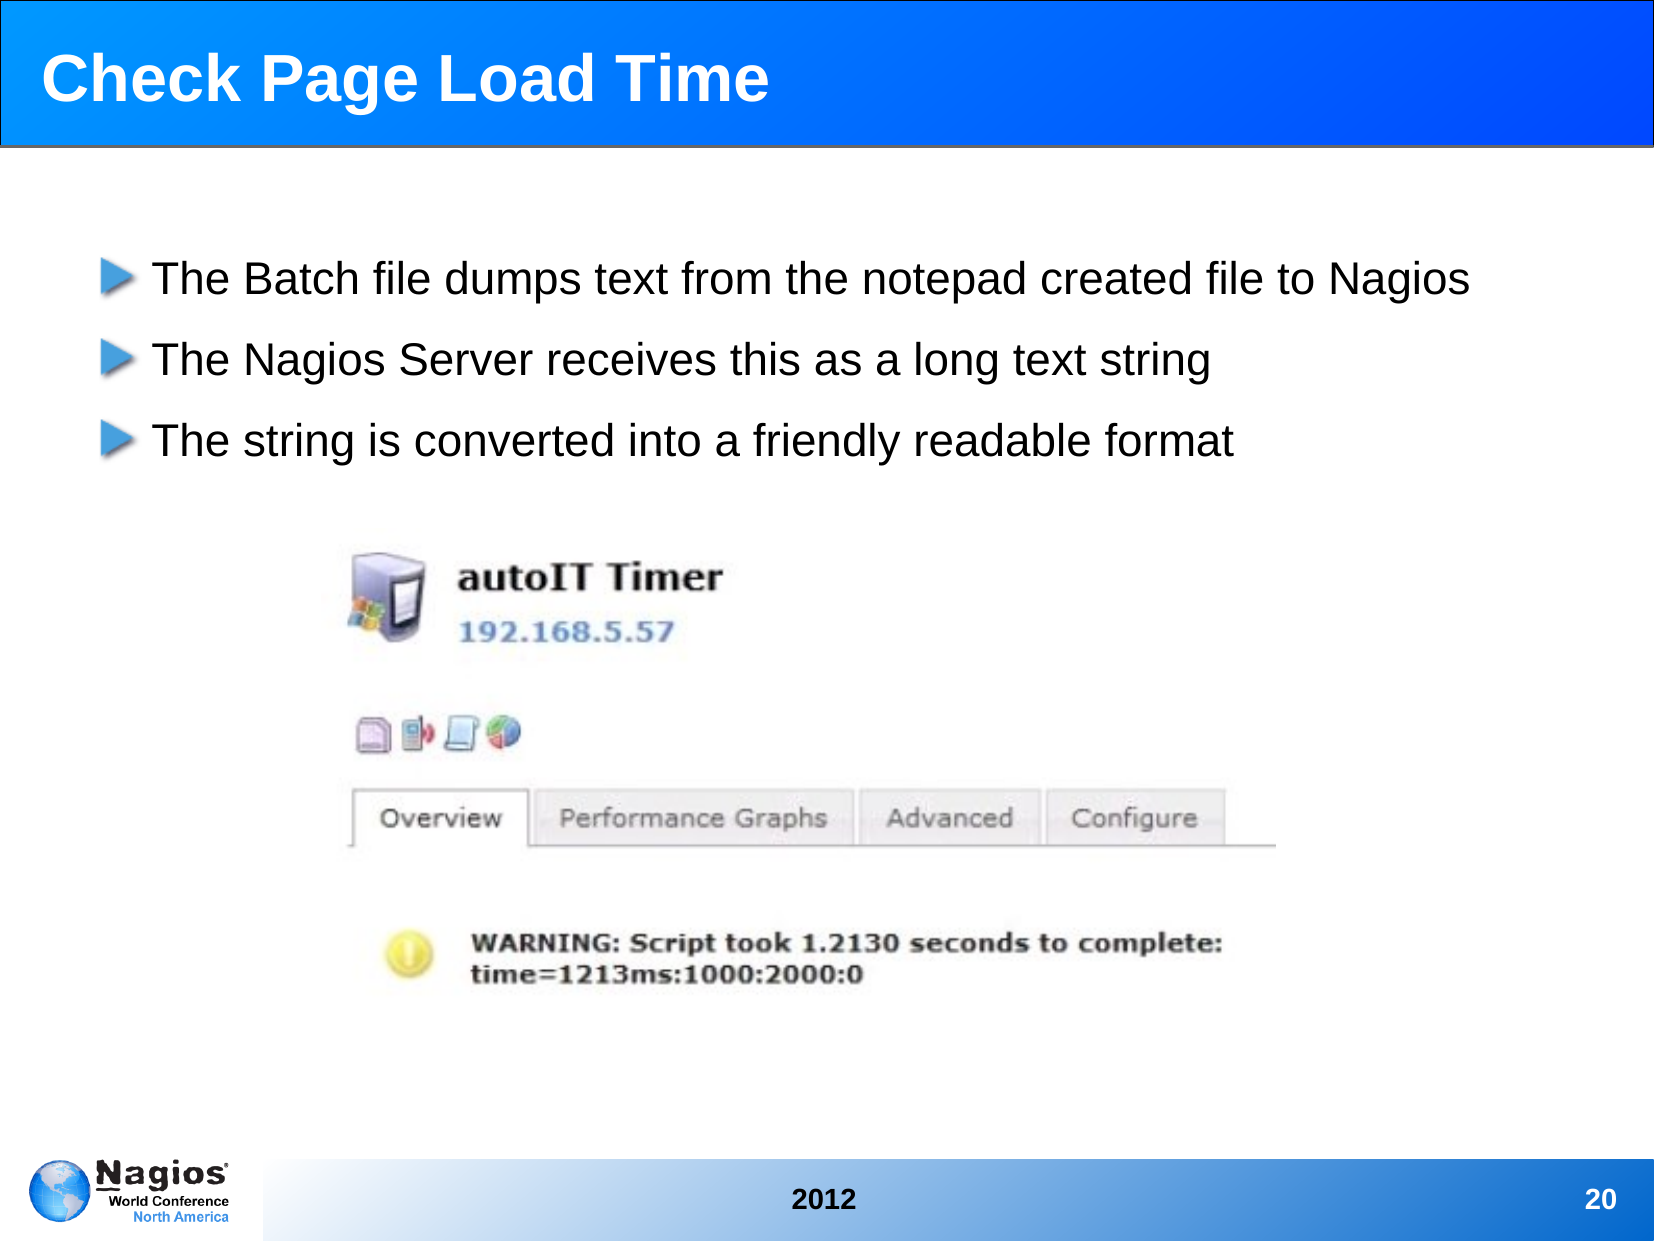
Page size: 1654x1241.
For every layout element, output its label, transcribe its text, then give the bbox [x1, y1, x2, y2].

picture [29, 1159, 229, 1235]
list The Batch file dumps text from the notepad created file to Nagios The Nagios Server receives this as a long text string The string is converted into a friendly readable format [80, 253, 1569, 619]
picture [321, 528, 1276, 1043]
title Check Page Load Time [41, 29, 1248, 127]
